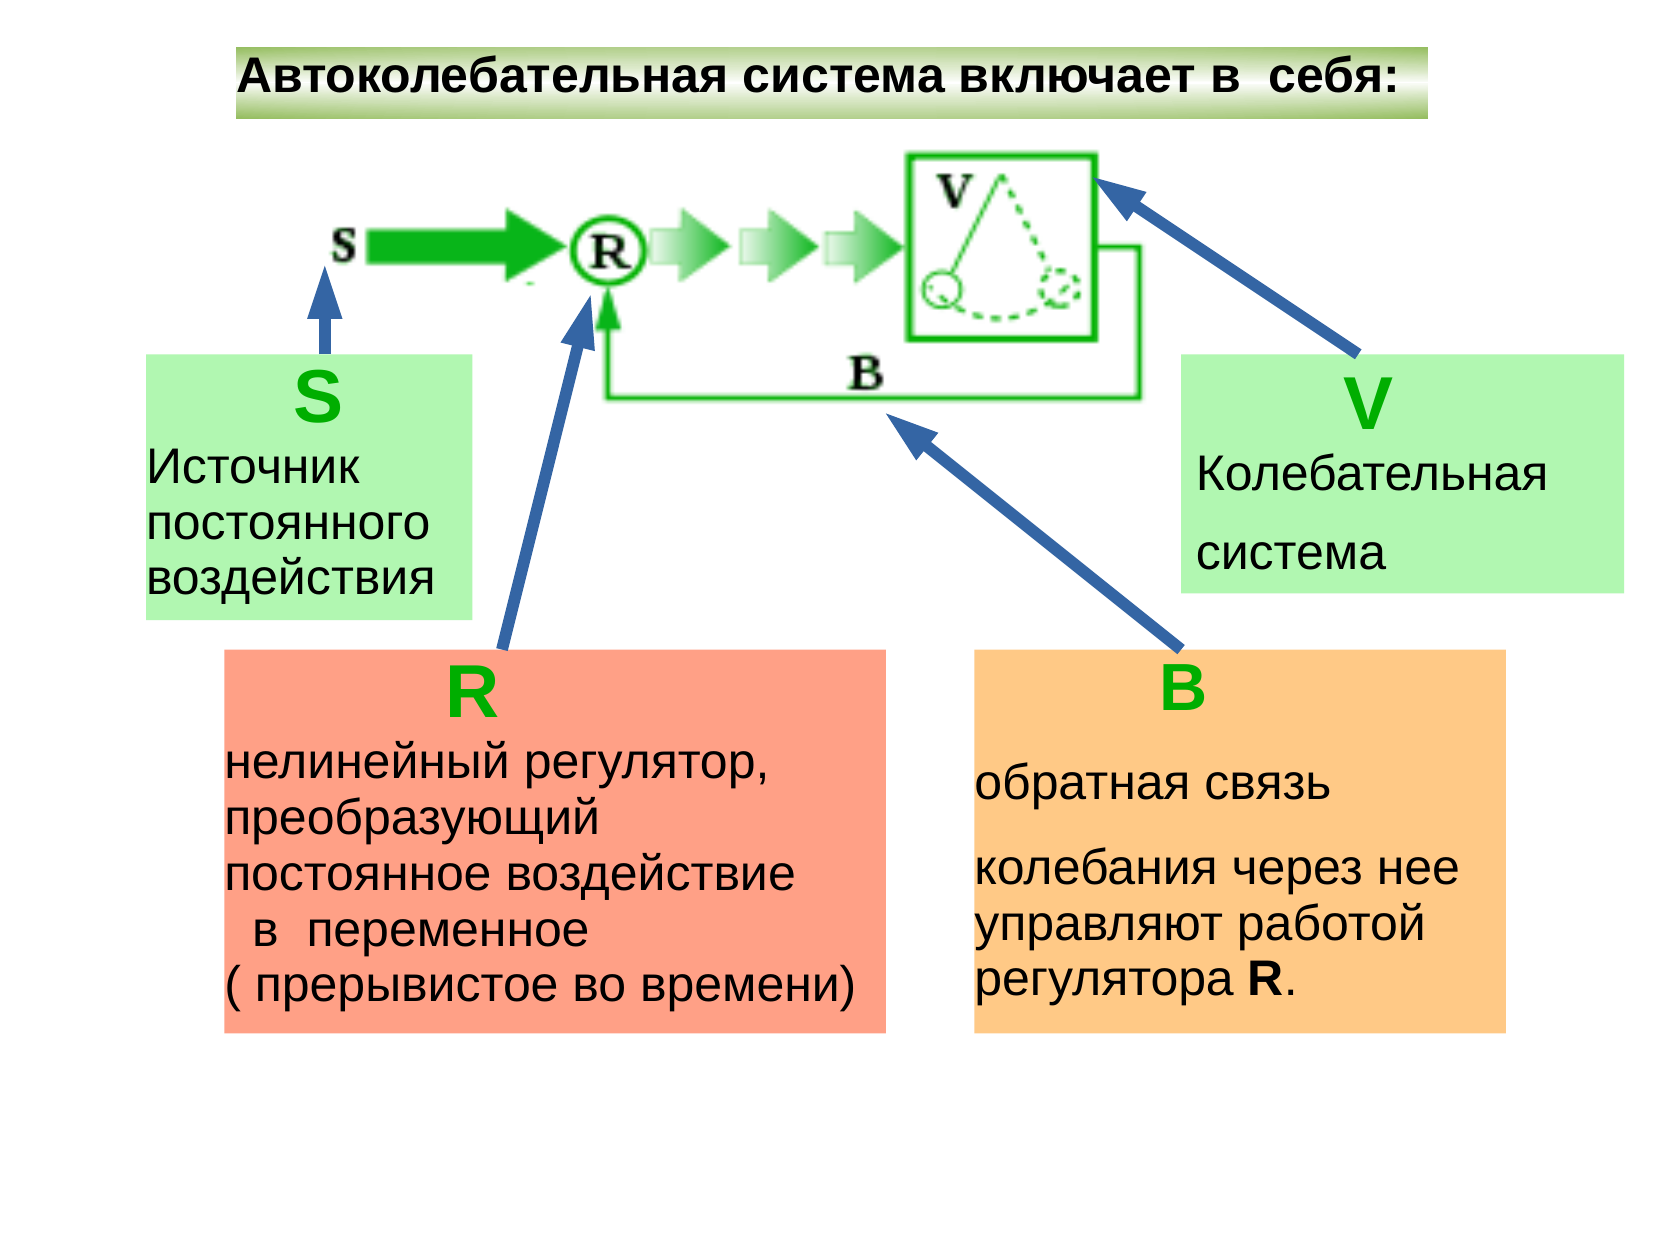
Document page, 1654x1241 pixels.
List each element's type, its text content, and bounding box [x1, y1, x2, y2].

list B обратная связь колебания через нее управляют работой регулятора R. [974, 649, 1506, 1034]
text_box Автоколебательная система включает в себя: [236, 47, 1428, 119]
picture [295, 119, 1193, 438]
text_box V Колебательная система [1181, 354, 1625, 594]
text_box R нелинейный регулятор, преобразующий постоянное воздействие в переменное ( прерывистое во времени) [224, 649, 886, 1034]
text_box S Источник постоянного воздействия [146, 354, 473, 621]
